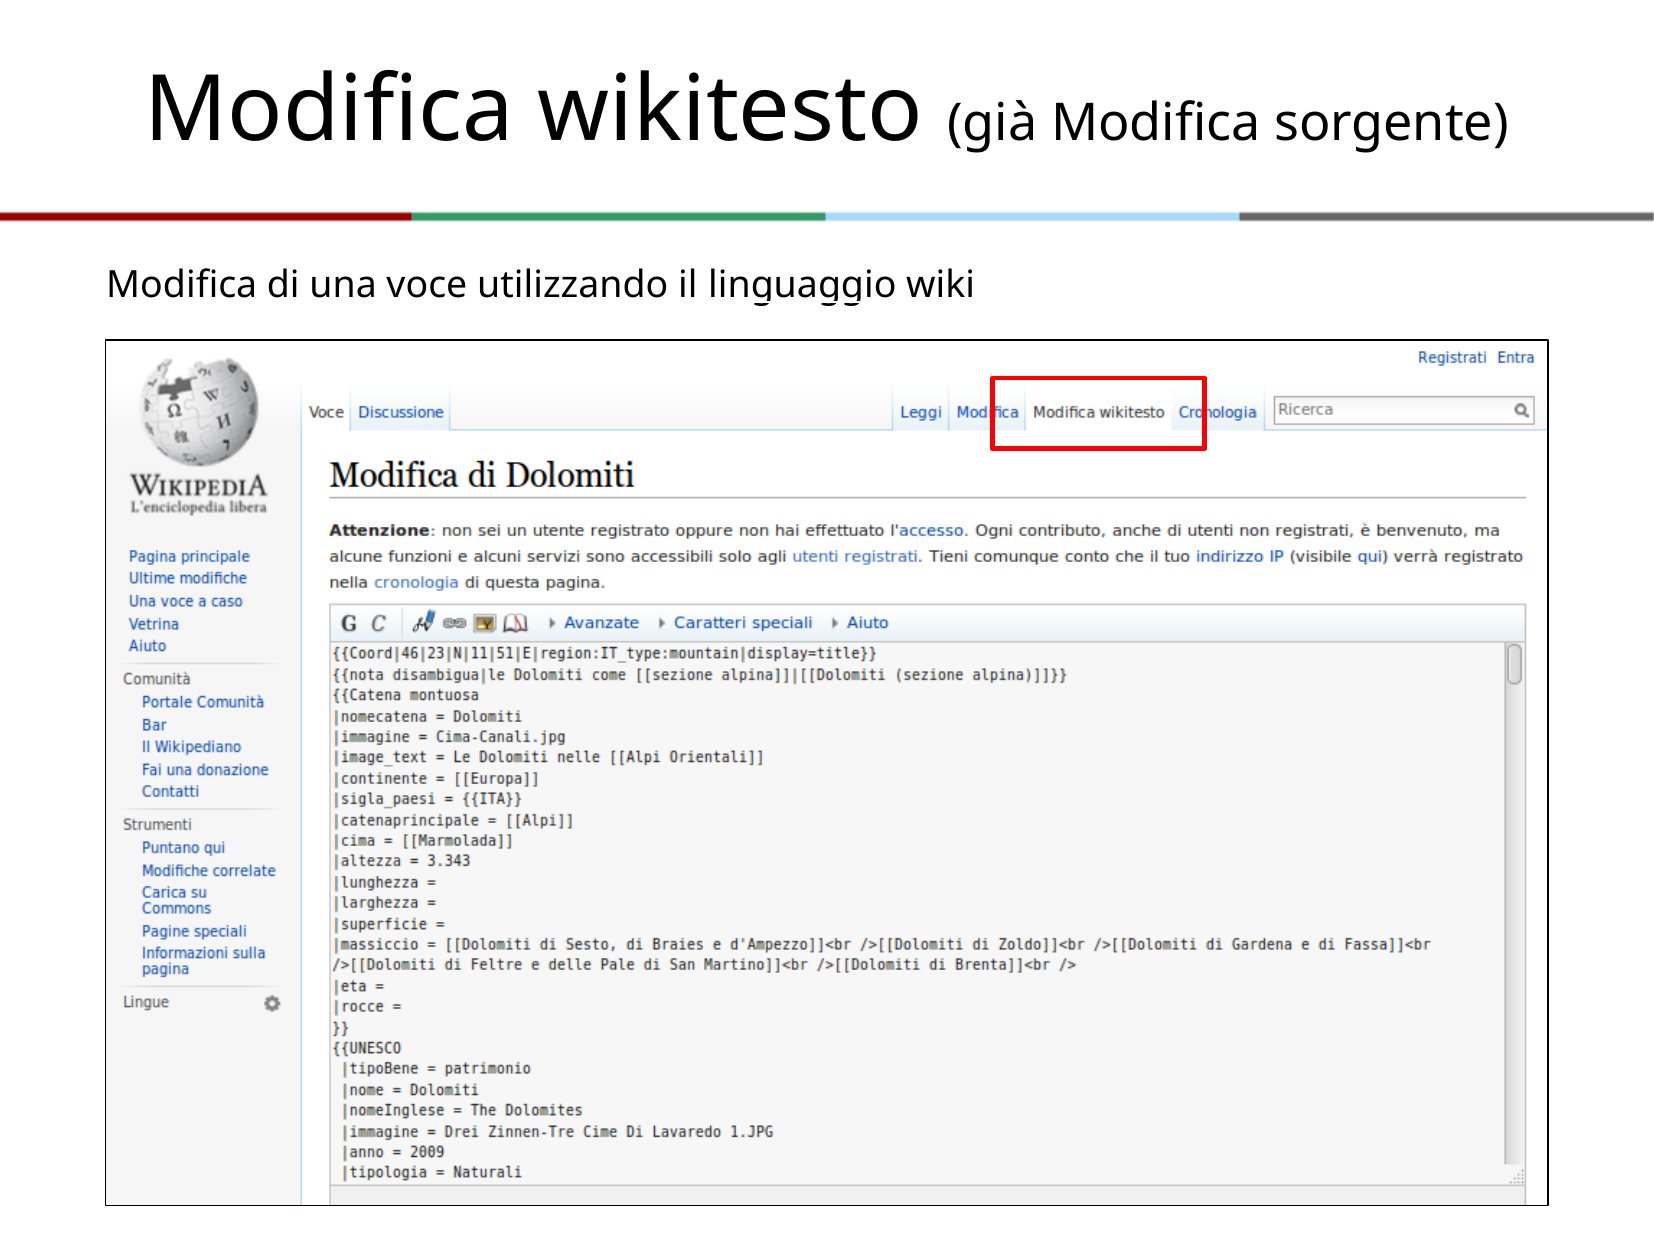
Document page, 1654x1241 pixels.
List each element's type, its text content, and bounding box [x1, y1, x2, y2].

text_box Modifica di una voce utilizzando il linguaggio wiki [106, 259, 1548, 319]
picture [106, 340, 1548, 1205]
picture [0, 200, 1654, 235]
text_box Modifica wikitesto (già Modifica sorgente) [0, 0, 1654, 200]
